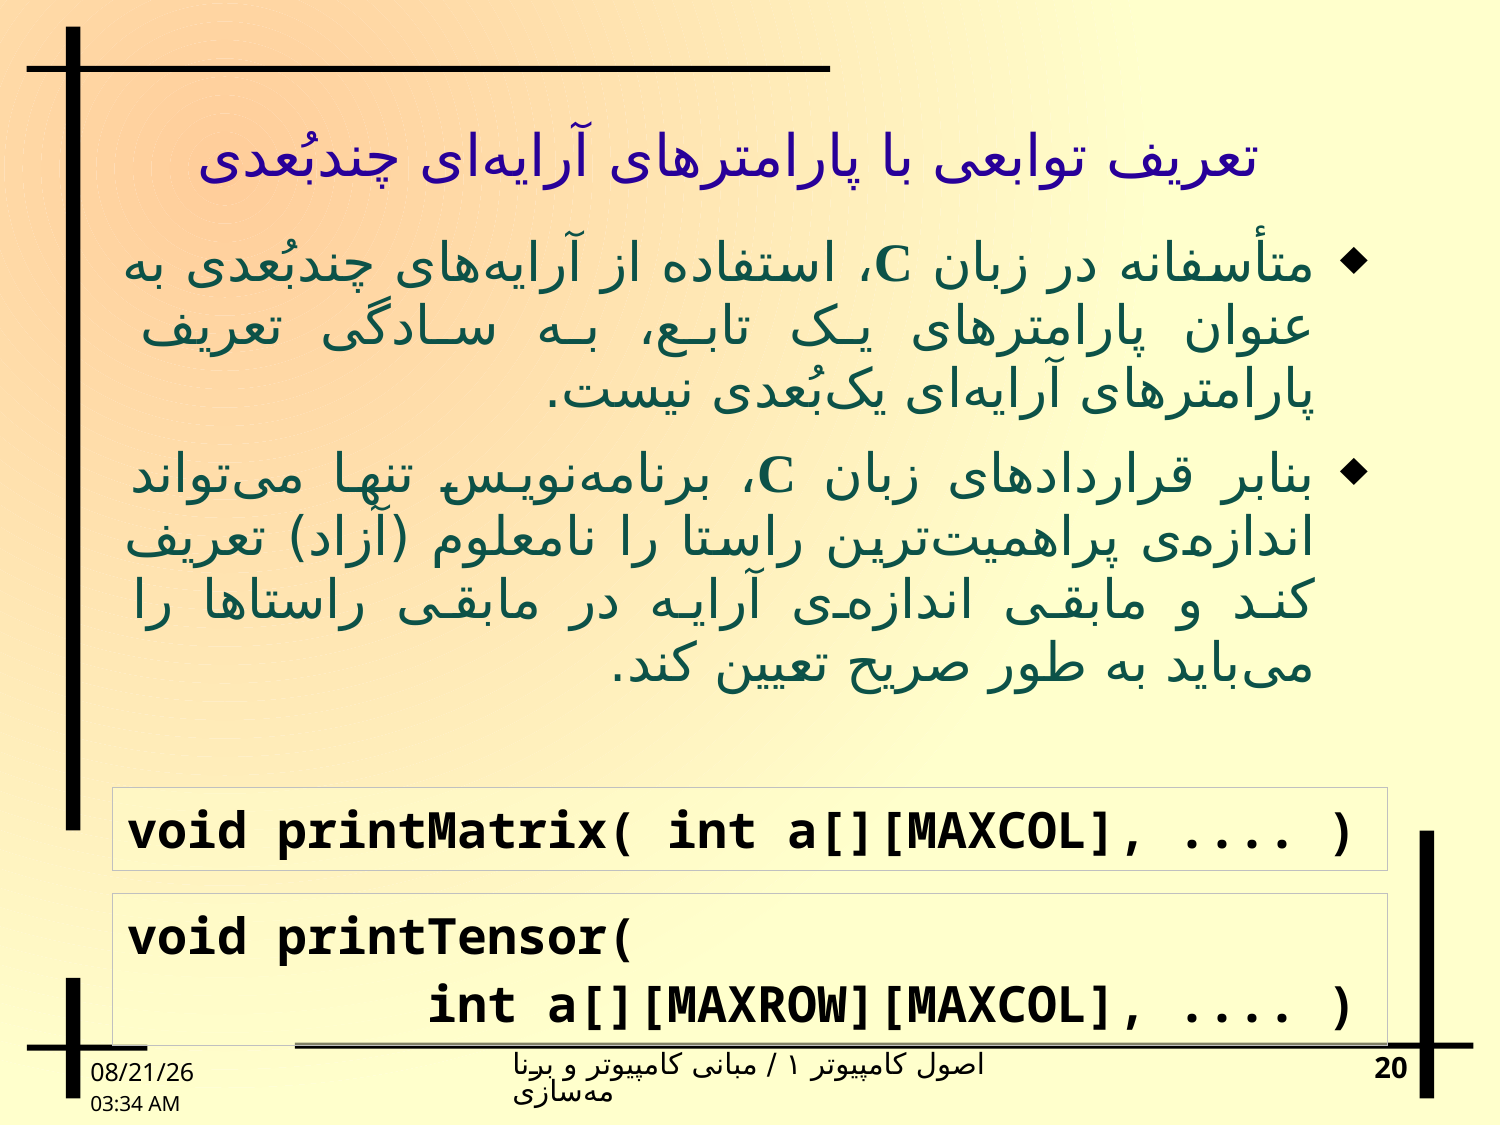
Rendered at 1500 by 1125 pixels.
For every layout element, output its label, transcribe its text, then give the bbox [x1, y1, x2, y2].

list متأسفانه در زبان C، استفاده از آرایه‌های چندبُعدی به عنوان پارامترهای یک تابع، به سادگی تعریف پارامترهای آرایه‌ای یک‌بُعدی نیست. بنابر قراردادهای زبان C، برنامه‌نویس تنها می‌تواند اندازه‌ی پراهمیت‌ترین راستا را نامعلوم (آزاد) تعریف کند و مابقی اندازه‌ی آرایه در مابقی راستاها را می‌باید به طور صریح تعیین کند. [120, 231, 1440, 762]
text_box void printMatrix( int a[][MAXCOL], .... ) [112, 787, 1388, 860]
text_box void printTensor( int a[][MAXROW][MAXCOL], .... ) [112, 893, 1388, 1023]
title تعریف توابعی با پارامترهای آرایه‌ای چندبُعدی [113, 96, 1344, 217]
